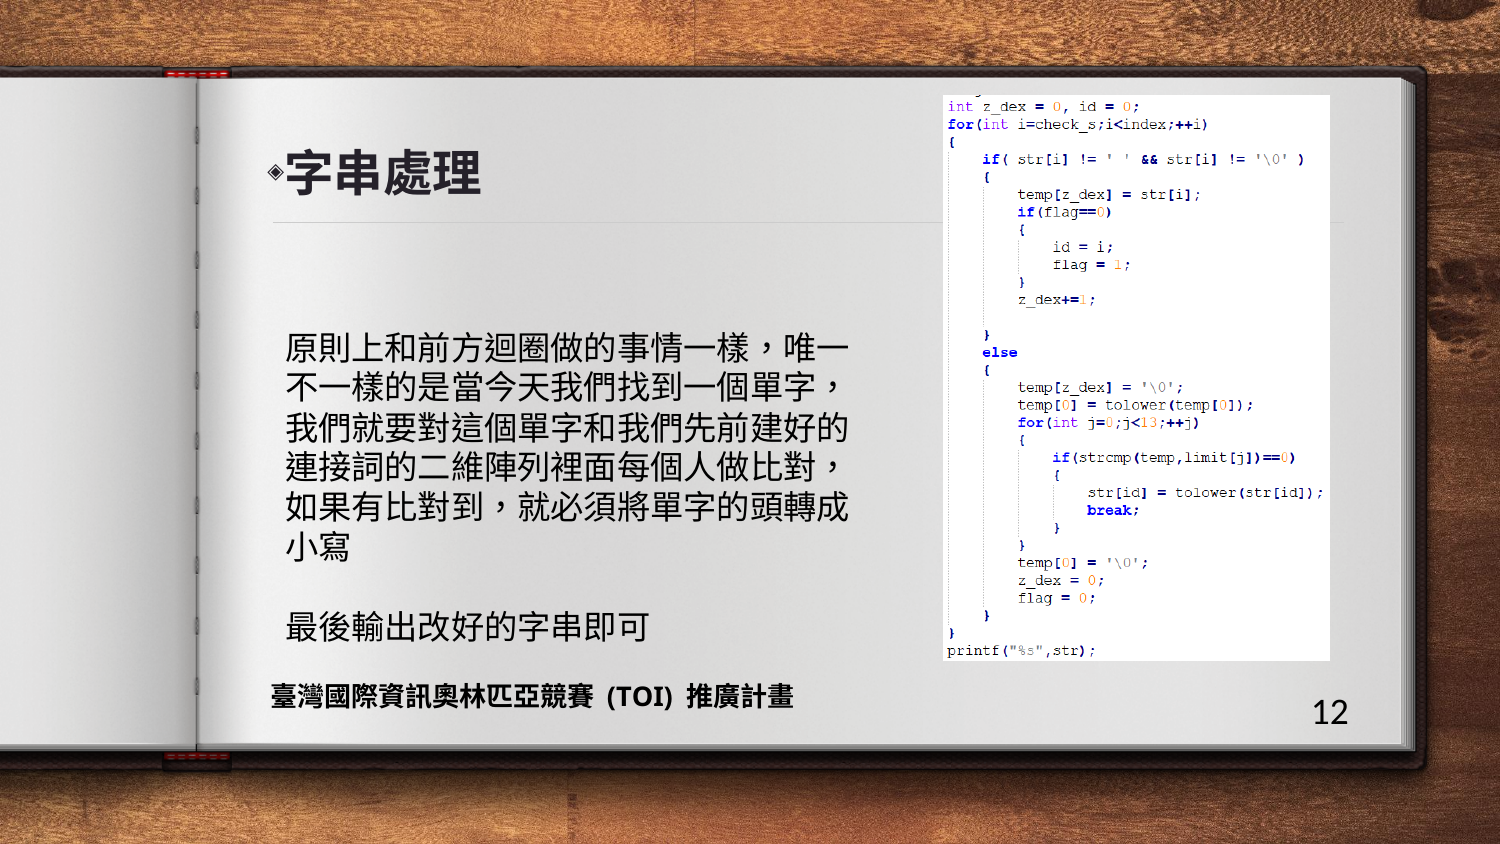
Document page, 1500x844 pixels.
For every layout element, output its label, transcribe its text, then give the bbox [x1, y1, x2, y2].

picture [943, 95, 1330, 661]
text_box 11 [1295, 672, 1386, 737]
text_box 原則上和前方迴圈做的事情一樣，唯一不一樣的是當今天我們找到一個單字，我們就要對這個單字和我們先前建好的連接詞的二維陣列裡面每個人做比對，如果有比對到，就必須將單字的頭轉成小寫 最後輸出改好的字串即可 [269, 319, 868, 658]
list 字串處理 [252, 126, 943, 216]
